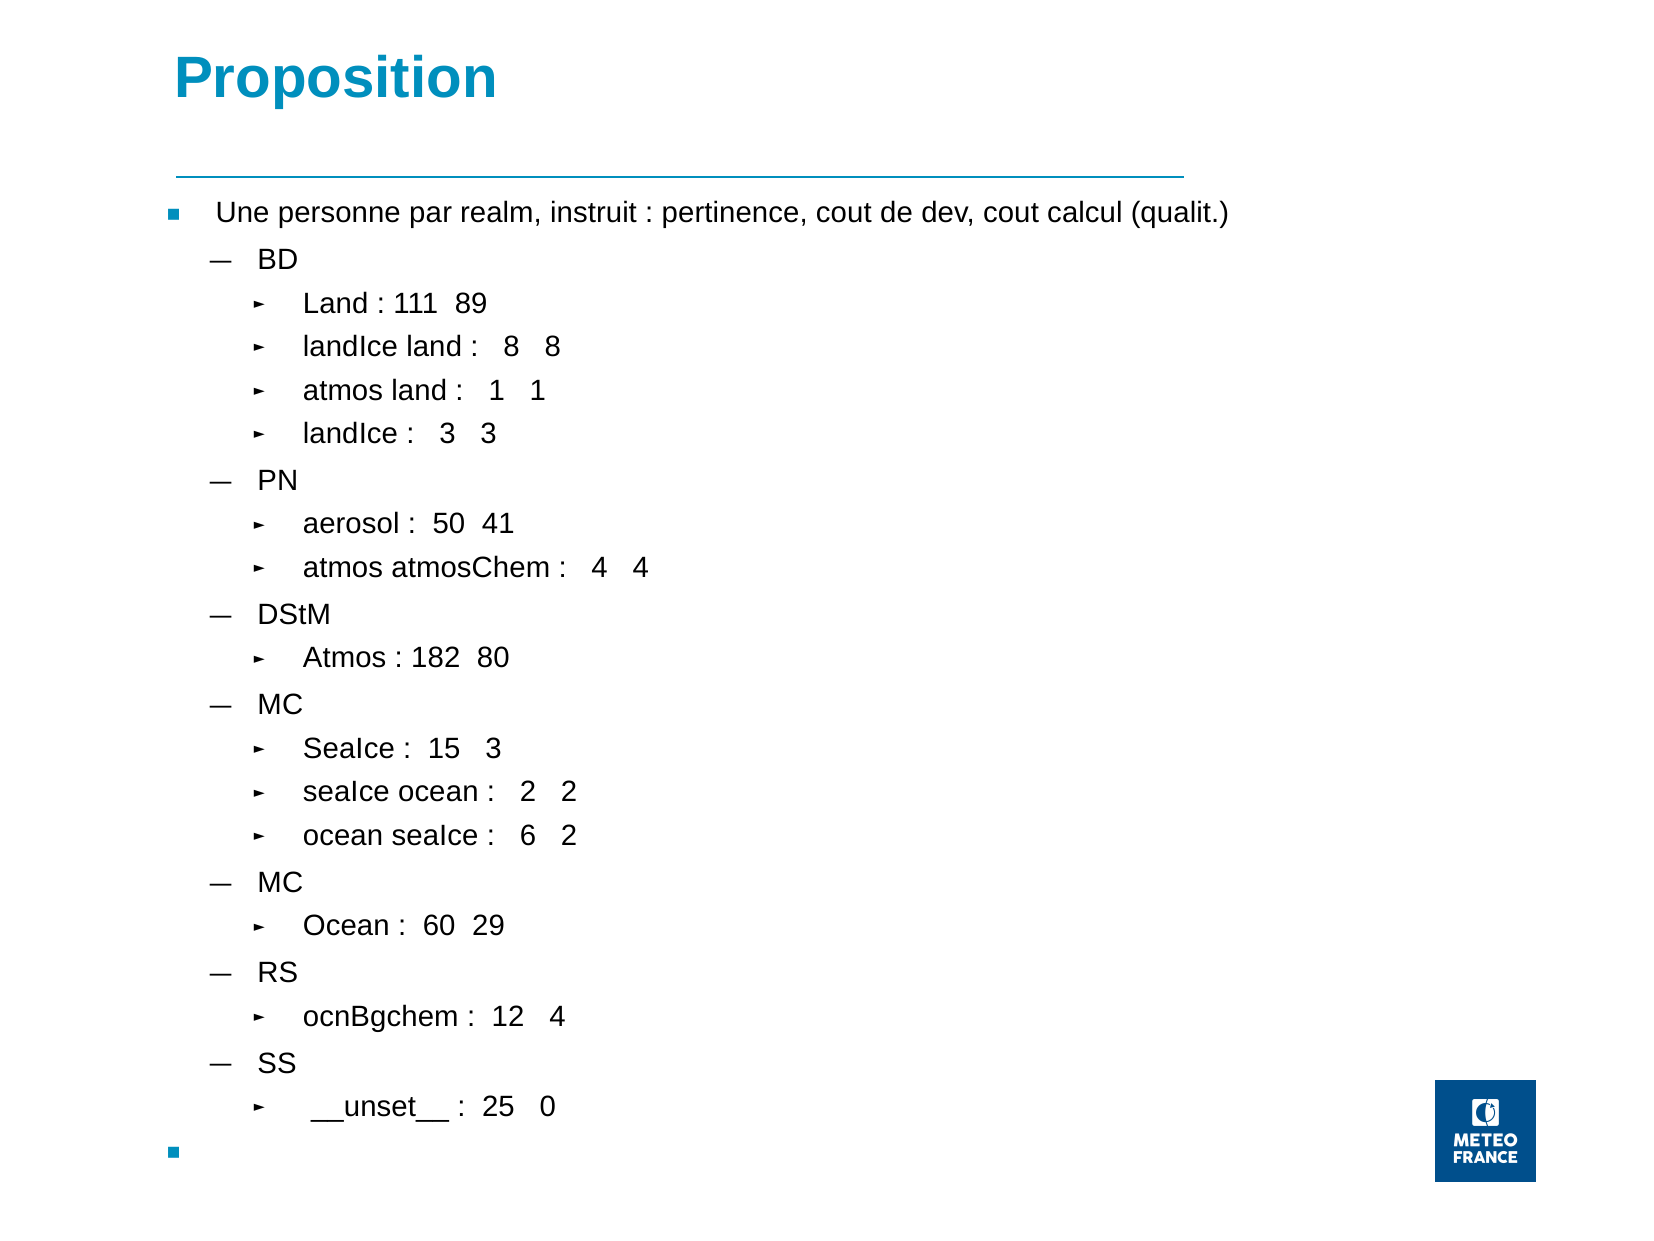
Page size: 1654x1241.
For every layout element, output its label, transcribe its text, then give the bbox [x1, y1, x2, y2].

picture [1435, 1134, 1536, 1182]
title Proposition [174, 0, 1654, 156]
list Une personne par realm, instruit : pertinence, cout de dev, cout calcul (qualit.) BD Land : 111 89 landIce land : 8 8 atmos land : 1 1 landIce : 3 3 PN aerosol : 50 41 atmos atmosChem : 4 4 DStM Atmos : 182 80 MC SeaIce : 15 3 seaIce ocean : 2 2 ocean seaIce : 6 2 MC Ocean : 60 29 RS ocnBgchem : 12 4 SS __unset__ : 25 0 [156, 196, 1571, 1134]
